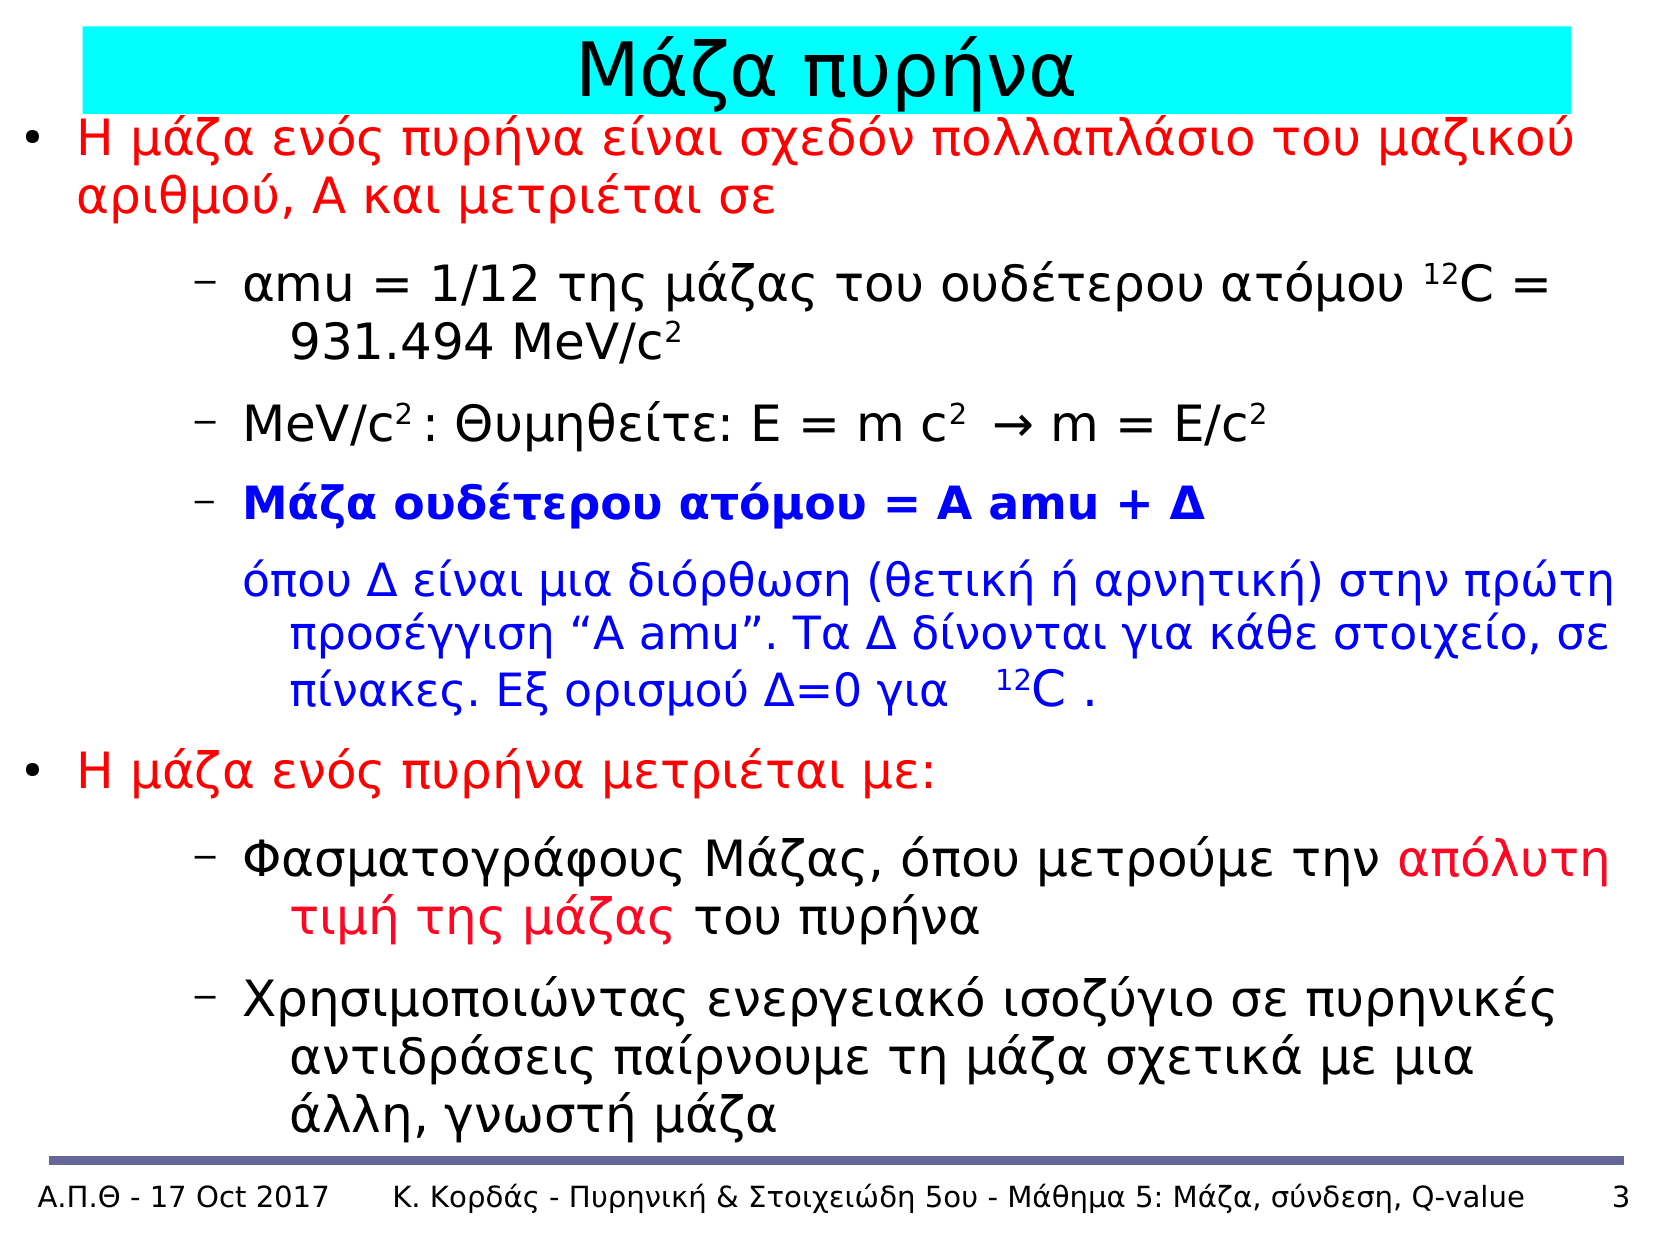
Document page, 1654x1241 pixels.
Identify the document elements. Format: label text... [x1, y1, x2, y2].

list Η μάζα ενός πυρήνα είναι σχεδόν πολλαπλάσιο του μαζικού αριθμού, Α και μετριέται σε αmu = 1/12 της μάζας του ουδέτερου ατόμου 12C = 931.494 ΜeV/c2 ΜeV/c2 : Θυμηθείτε: Ε = m c2 → m = E/c2 Μάζα ουδέτερου ατόμου = Α amu + Δ όπου Δ είναι μια διόρθωση (θετική ή αρνητική) στην πρώτη προσέγγιση “Α amu”. Τα Δ δίνονται για κάθε στοιχείο, σε πίνακες. Εξ ορισμού Δ=0 για 12C . Η μάζα ενός πυρήνα μετριέται με: Φασματογράφους Μάζας, όπου μετρούμε την απόλυτη τιμή της μάζας του πυρήνα Χρησιμοποιώντας ενεργειακό ισοζύγιο σε πυρηνικές αντιδράσεις παίρνουμε τη μάζα σχετικά με μια άλλη, γνωστή μάζα [5, 108, 1630, 1241]
title Μάζα πυρήνα [82, 26, 1571, 108]
